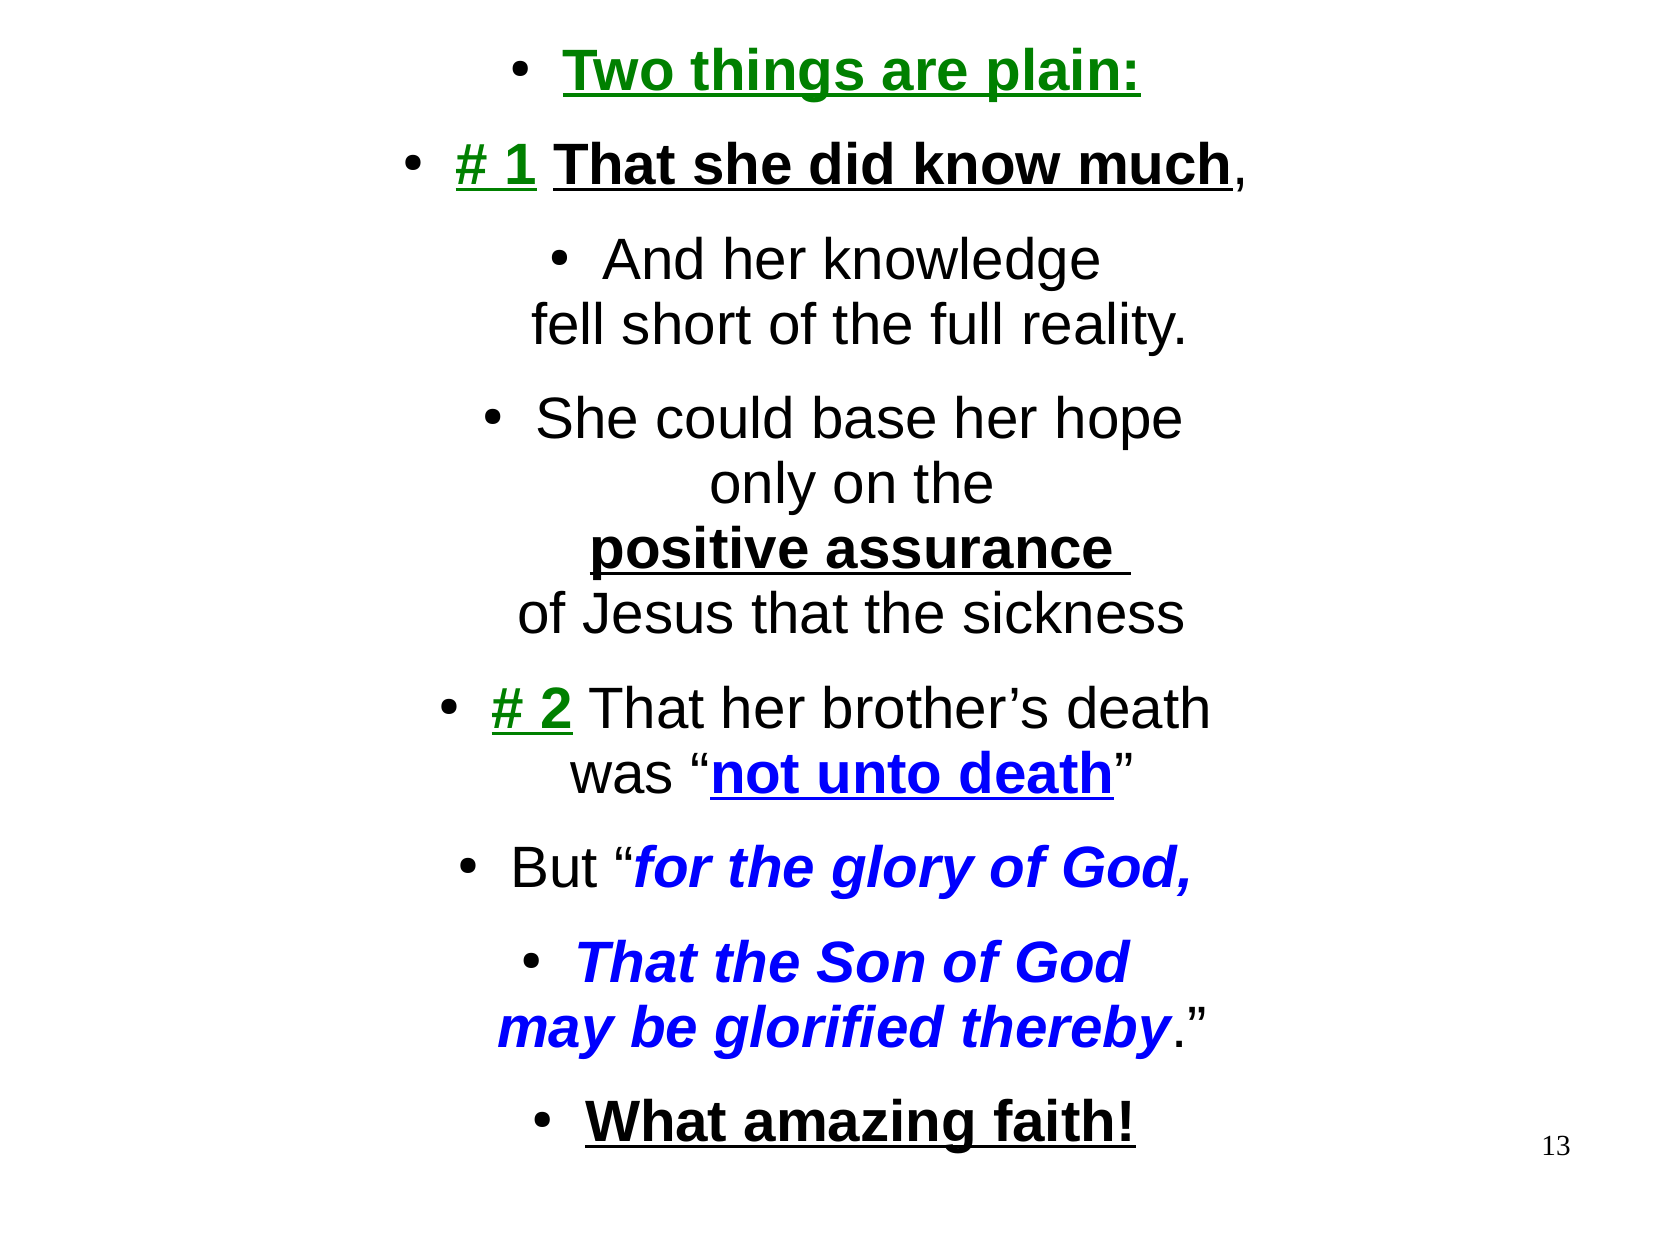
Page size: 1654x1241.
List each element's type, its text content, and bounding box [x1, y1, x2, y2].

list Two things are plain: # 1 That she did know much, And her knowledge fell short of the full reality. She could base her hope only on the positive assurance of Jesus that the sickness # 2 That her brother’s death was “not unto death” But “for the glory of God, That the Son of God may be glorified thereby.” What amazing faith! [37, 37, 1613, 1238]
